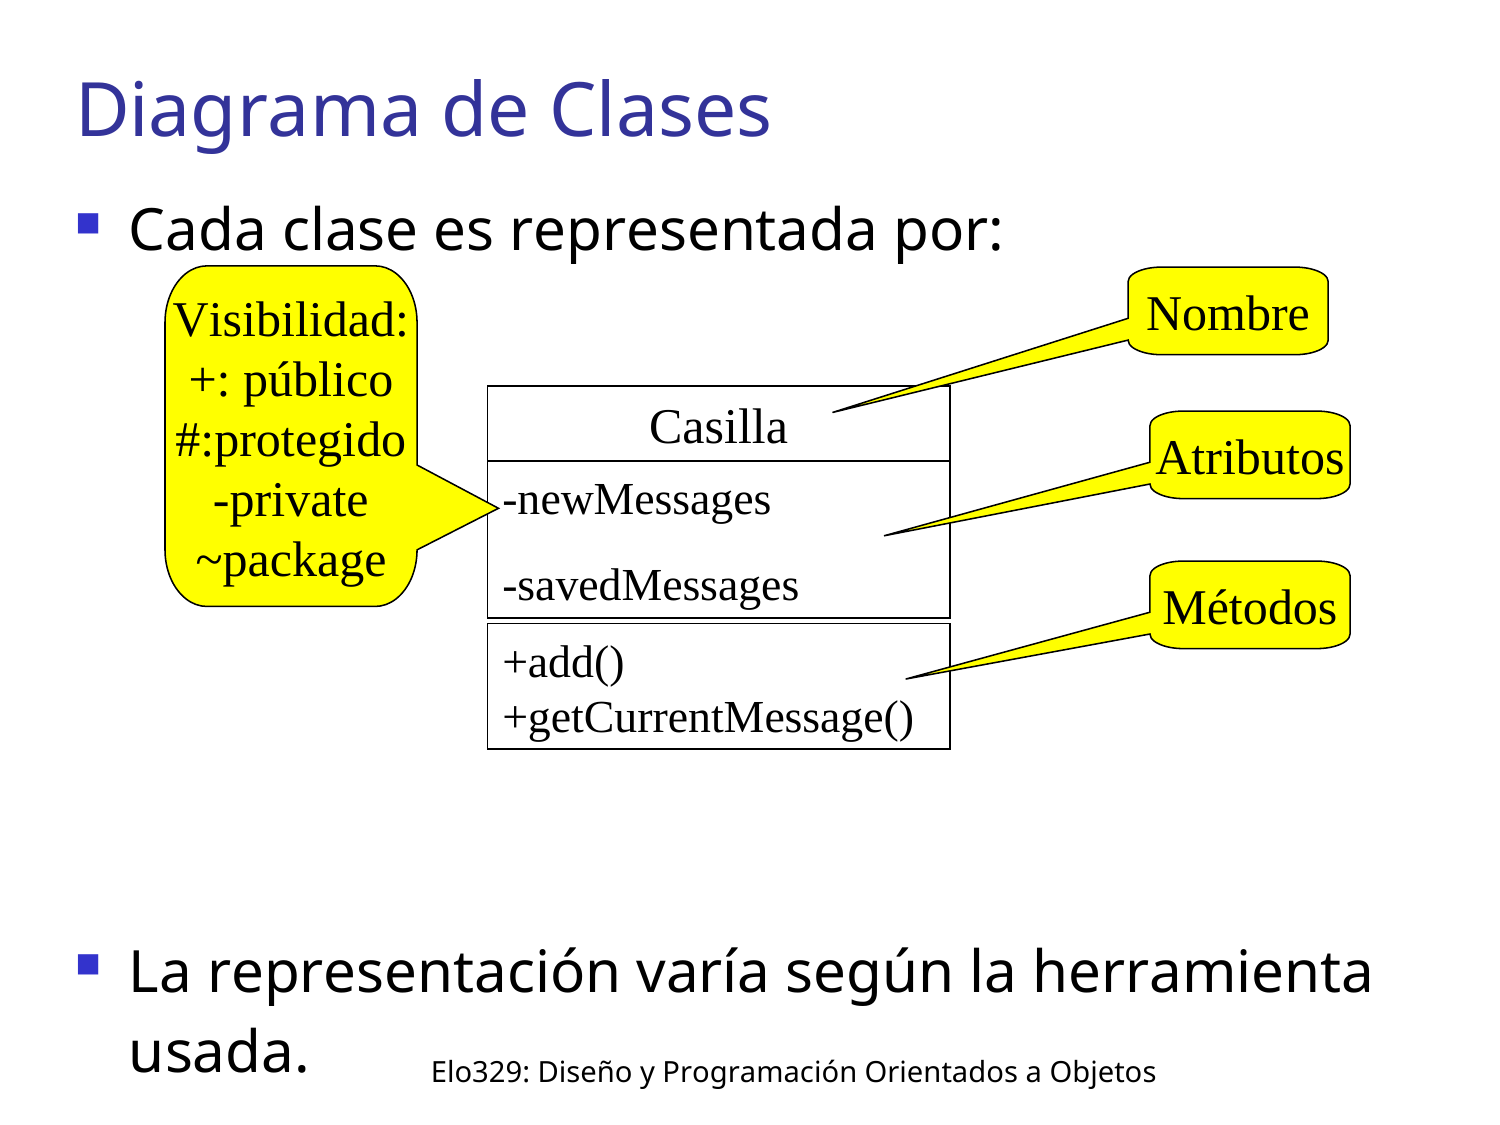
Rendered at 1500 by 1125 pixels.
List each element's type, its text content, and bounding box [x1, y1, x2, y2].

list Cada clase es representada por: La representación varía según la herramienta usada. [75, 187, 1446, 1051]
text_box +add()‏ +getCurrentMessage()‏ [487, 623, 951, 749]
text_box Nombre [832, 267, 1329, 413]
text_box Visibilidad: +: público #:protegido -private ~package [165, 265, 499, 607]
text_box Atributos [883, 411, 1351, 536]
text_box Casilla [487, 386, 951, 461]
title Diagrama de Clases [75, 25, 1449, 188]
text_box -newMessages -savedMessages [487, 461, 951, 618]
text_box Métodos [905, 561, 1351, 680]
